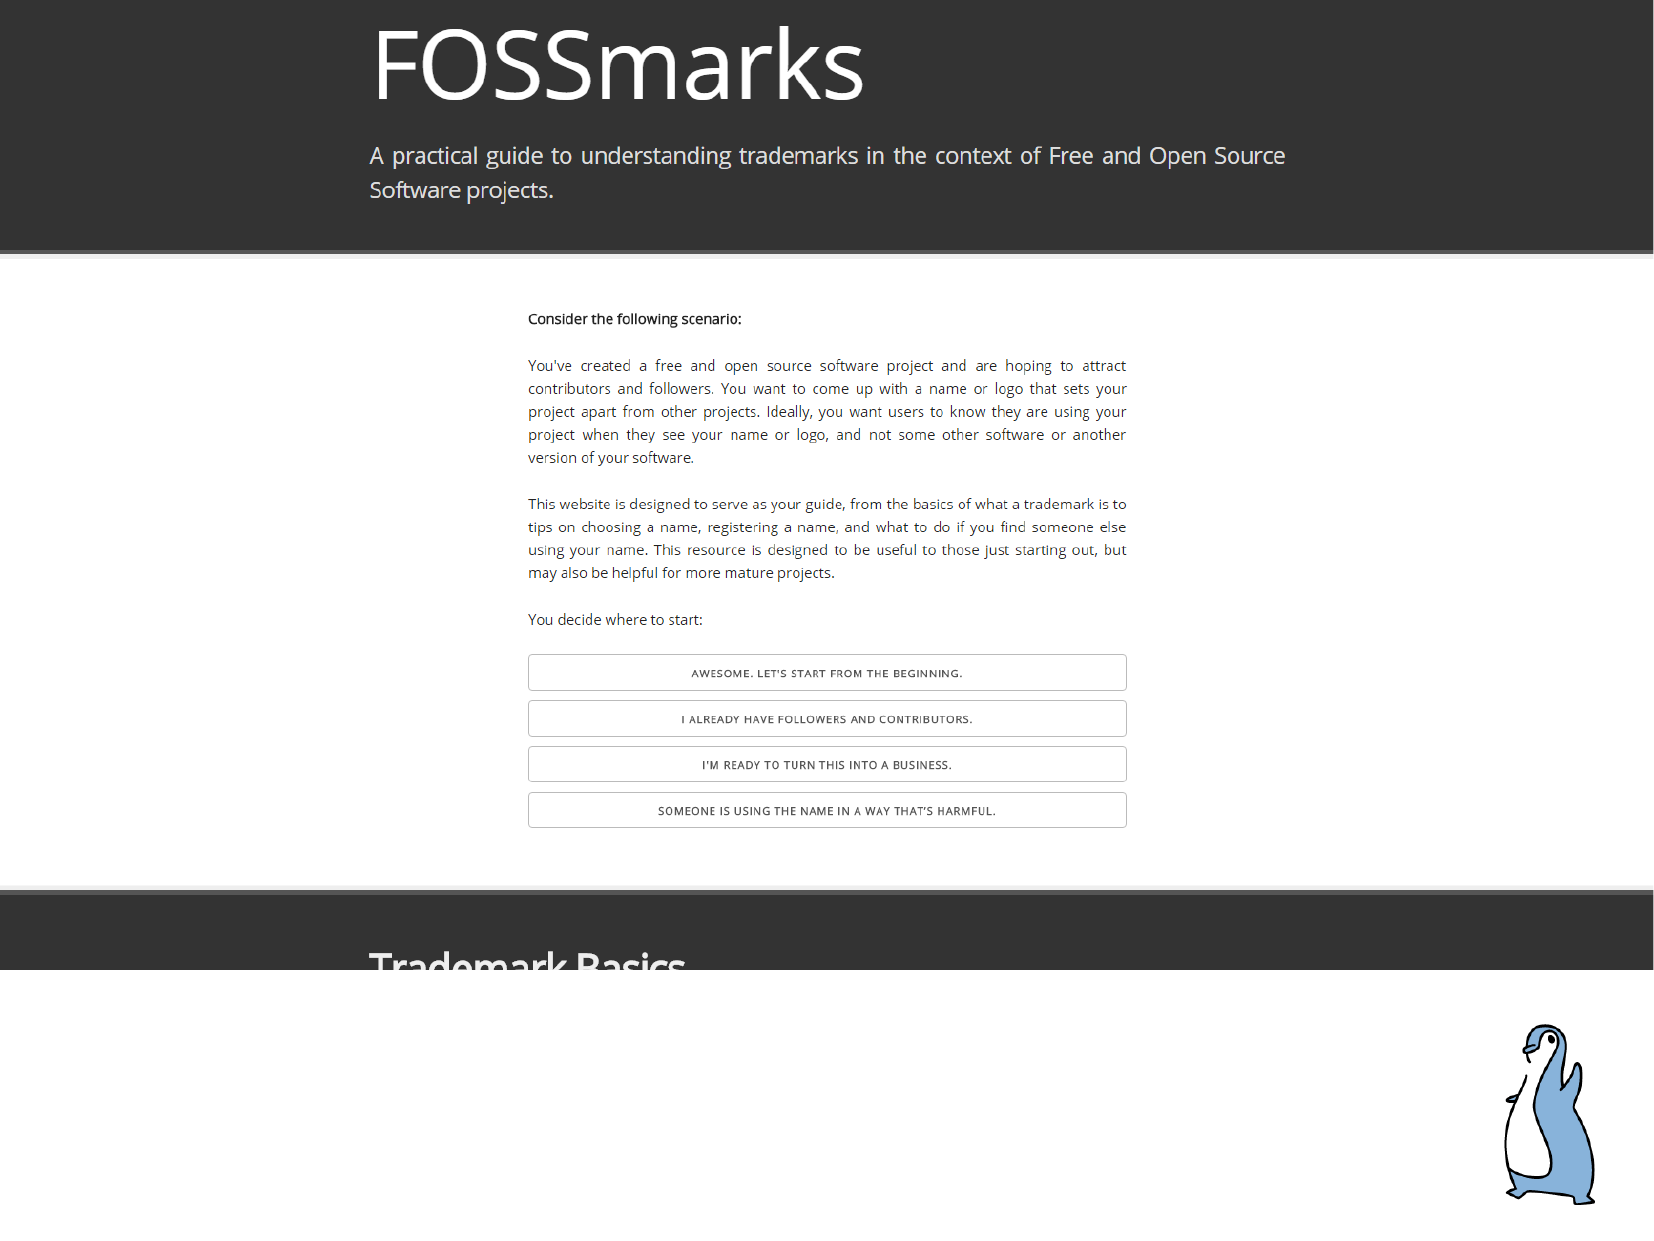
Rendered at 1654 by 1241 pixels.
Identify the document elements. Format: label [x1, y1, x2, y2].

picture [0, 0, 1654, 970]
picture [1497, 1024, 1595, 1205]
